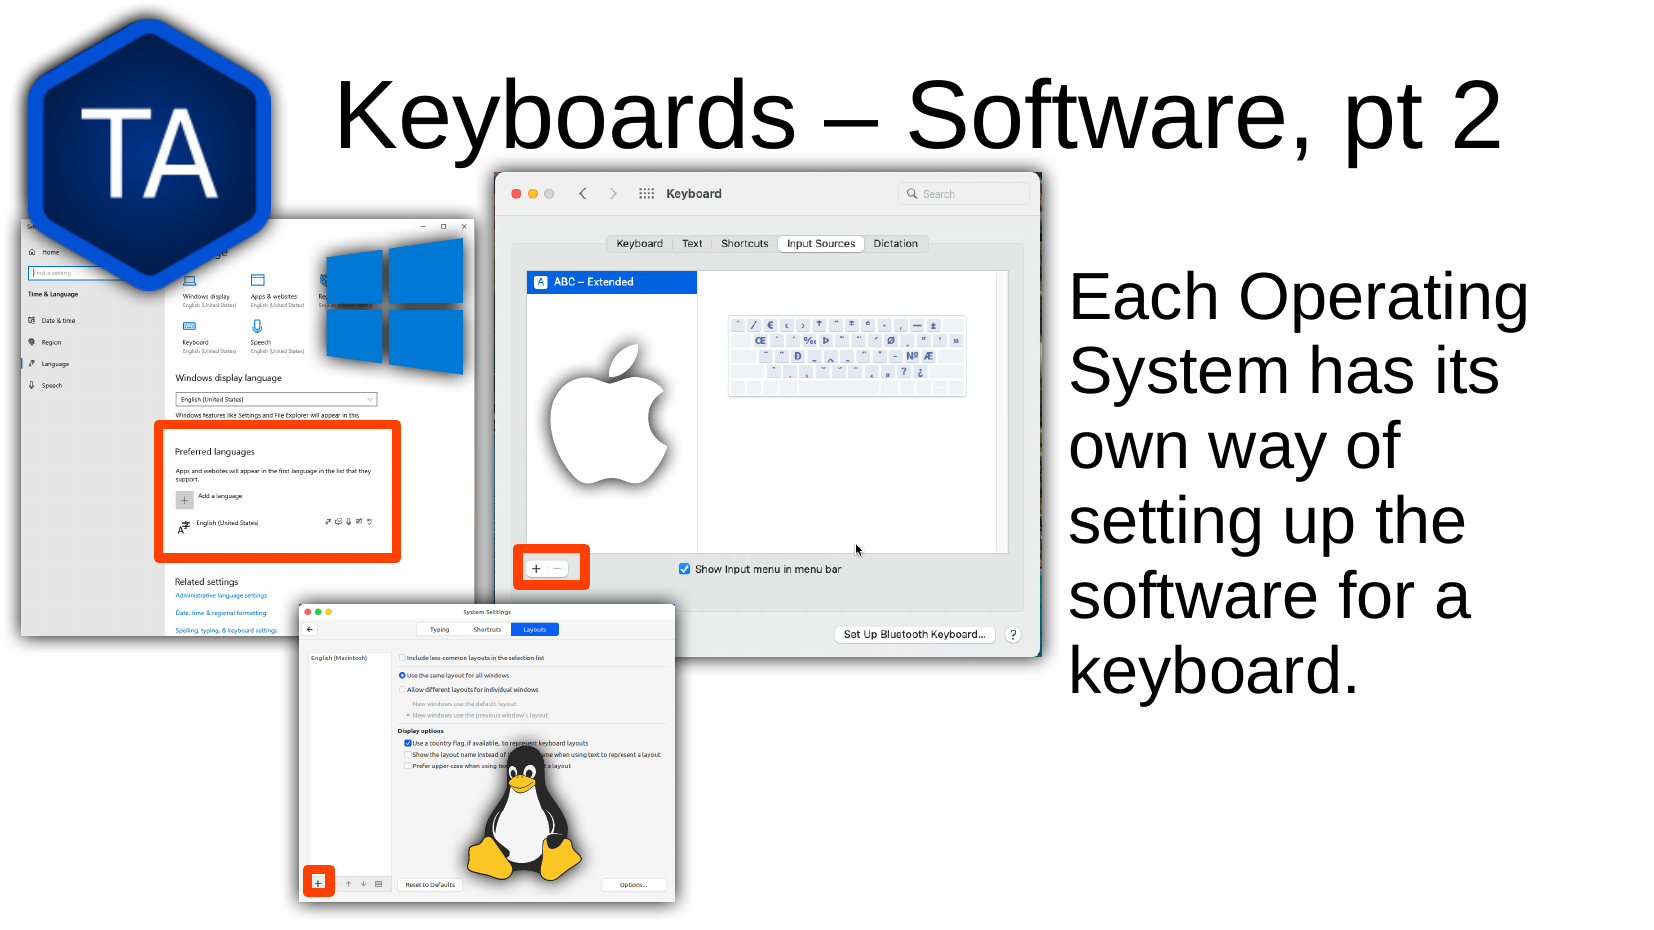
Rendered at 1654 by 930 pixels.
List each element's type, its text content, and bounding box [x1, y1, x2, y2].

picture [21, 19, 1042, 902]
title Keyboards – Software, pt 2 [286, 37, 1571, 193]
list Each Operating System has its own way of setting up the software for a keyboard. [1068, 258, 1571, 757]
